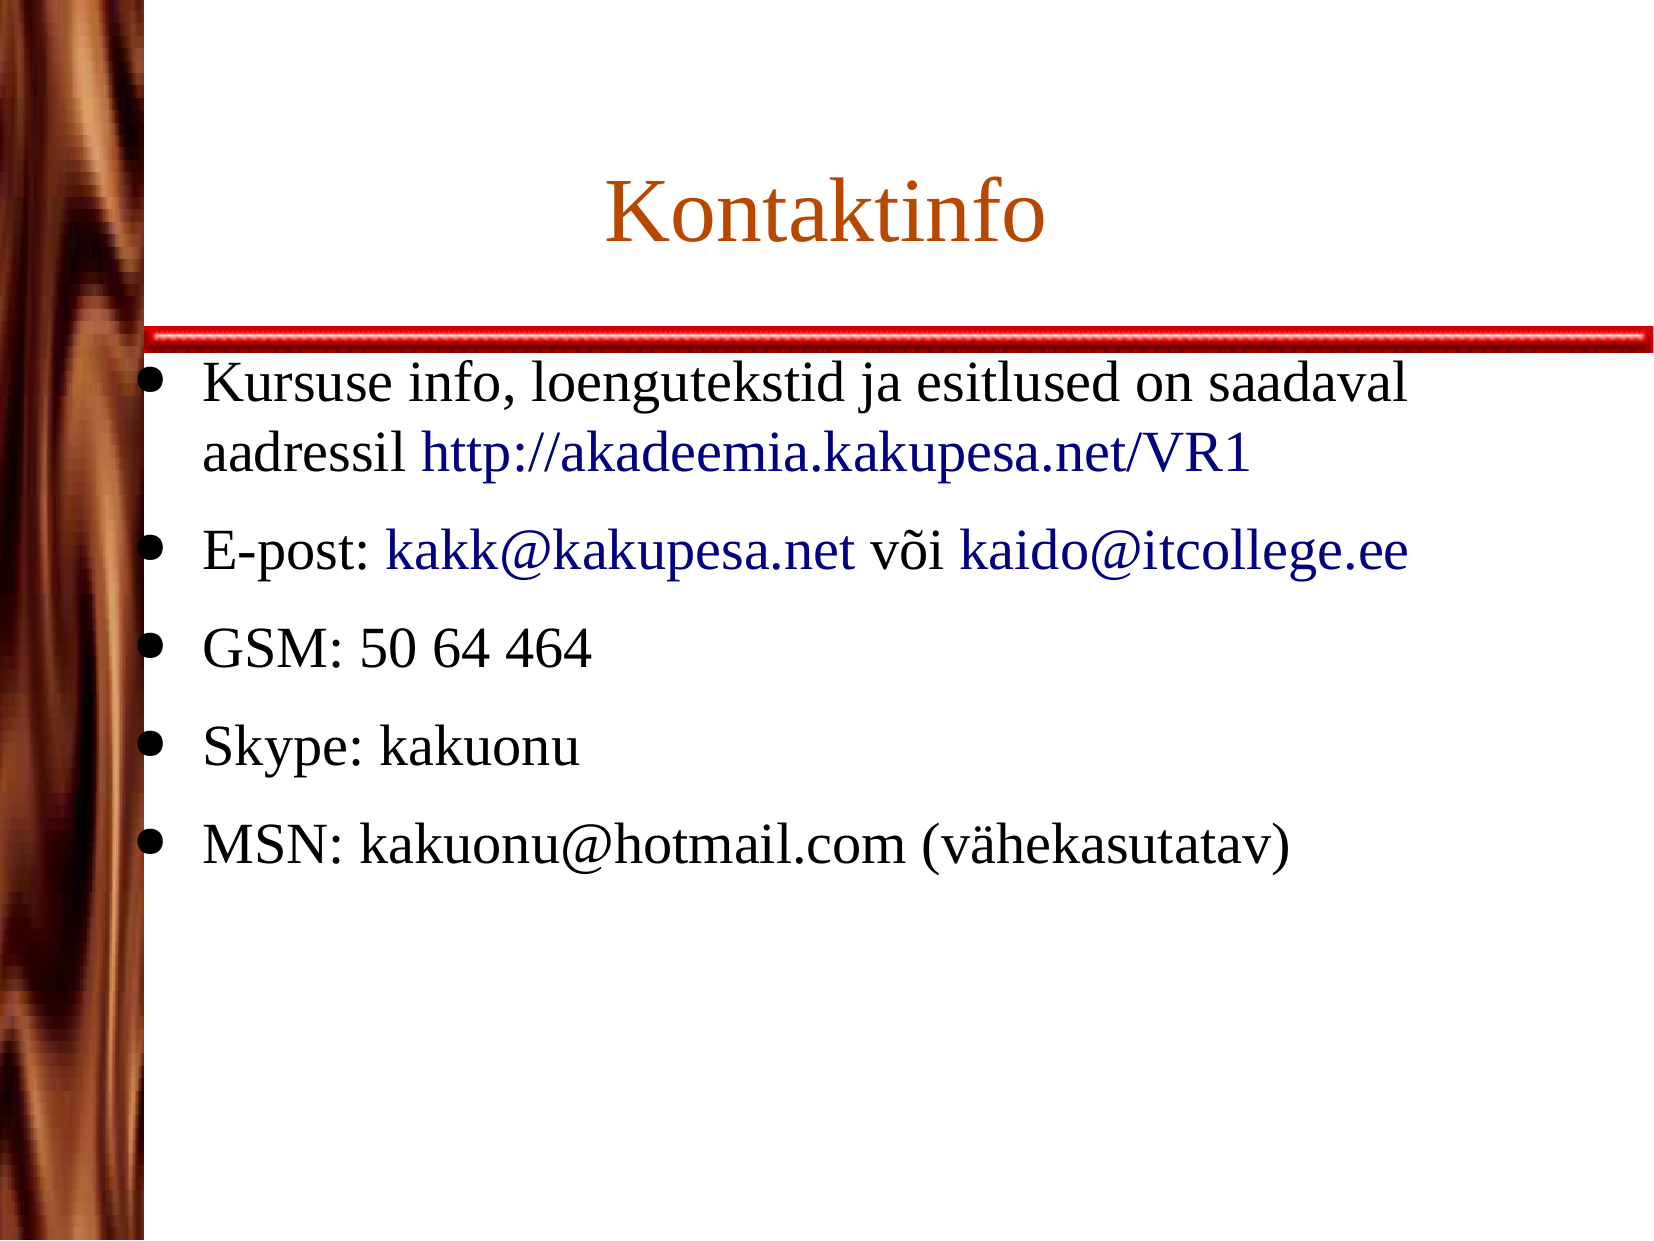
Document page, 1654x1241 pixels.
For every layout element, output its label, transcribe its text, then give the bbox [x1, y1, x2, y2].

title Kontaktinfo [121, 100, 1532, 312]
list Kursuse info, loengutekstid ja esitlused on saadaval aadressil http://akadeemia.kakupesa.net/VR1 E-post: kakk@kakupesa.net või kaido@itcollege.ee GSM: 50 64 464 Skype: kakuonu MSN: kakuonu@hotmail.com (vähekasutatav) [121, 344, 1532, 1125]
picture [0, 0, 1654, 1240]
